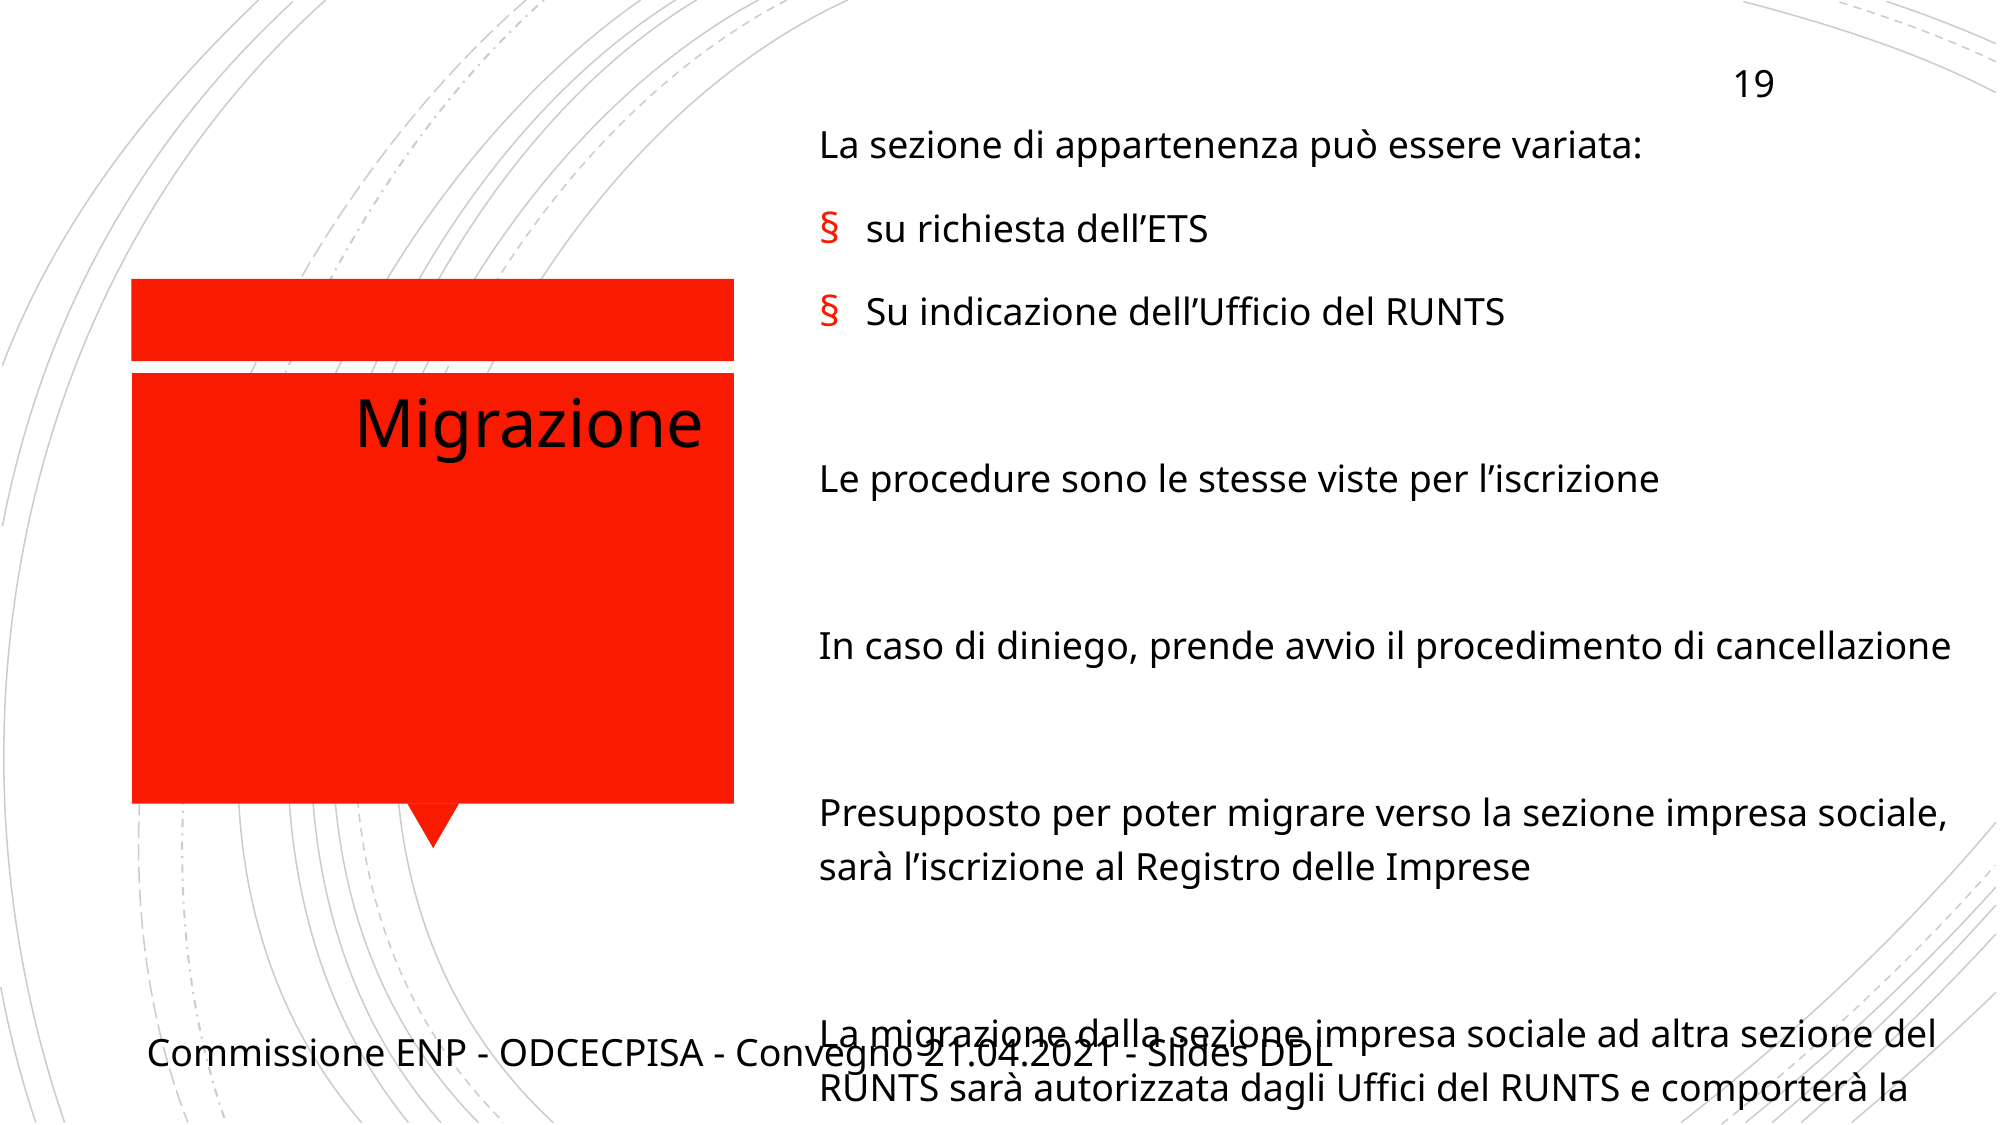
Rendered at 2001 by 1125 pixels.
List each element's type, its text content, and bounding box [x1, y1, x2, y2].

slide_number <numero> [1717, 52, 1868, 105]
list La sezione di appartenenza può essere variata: su richiesta dell’ETS Su indicazione dell’Ufficio del RUNTS Le procedure sono le stesse viste per l’iscrizione In caso di diniego, prende avvio il procedimento di cancellazione Presupposto per poter migrare verso la sezione impresa sociale, sarà l’iscrizione al Registro delle Imprese La migrazione dalla sezione impresa sociale ad altra sezione del RUNTS sarà autorizzata dagli Uffici del RUNTS e comporterà la cancellazione dal Registro Imprese. [753, 104, 1975, 1022]
footer Commissione ENP - ODCECPISA - Convegno 21.04.2021 - Slides DDL [131, 1021, 1869, 1074]
title Migrazione [145, 385, 720, 789]
